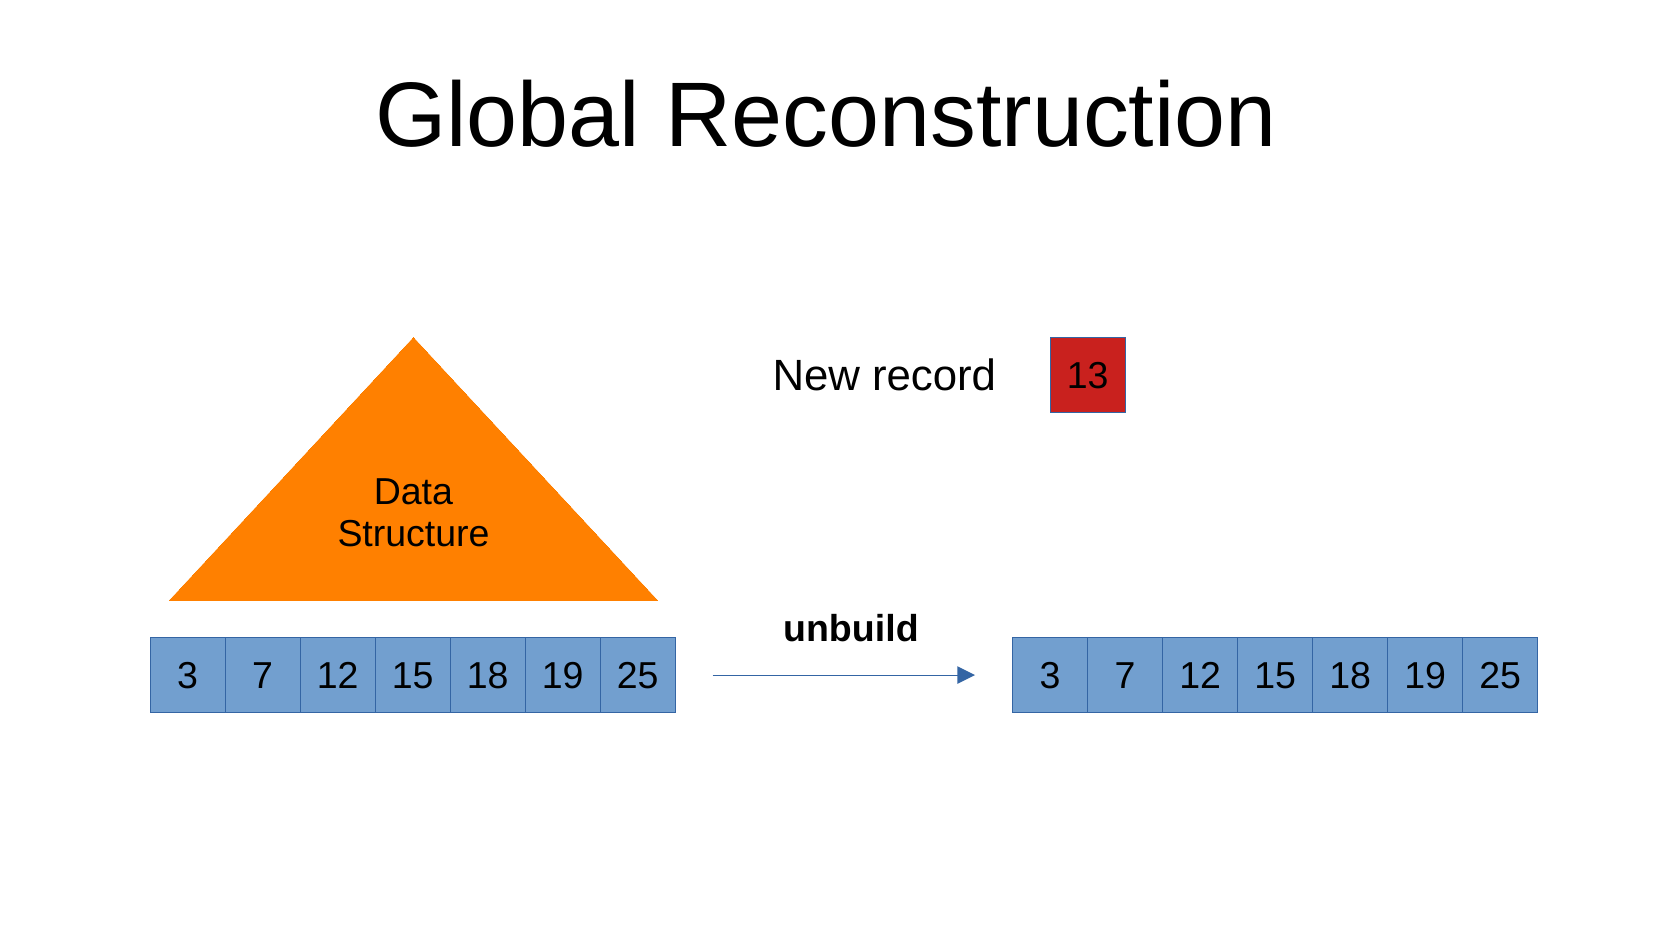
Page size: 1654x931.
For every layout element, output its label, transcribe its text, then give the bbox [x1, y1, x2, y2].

text_box 7 [1087, 637, 1163, 713]
text_box 18 [1313, 637, 1387, 713]
text_box 13 [1050, 337, 1126, 413]
text_box 3 [150, 637, 225, 713]
text_box New record [757, 343, 1012, 407]
text_box 25 [1463, 637, 1538, 713]
text_box unbuild [768, 600, 934, 657]
text_box 12 [301, 637, 375, 713]
text_box 12 [1163, 637, 1237, 713]
text_box 18 [451, 637, 525, 713]
text_box 15 [375, 637, 451, 713]
text_box 25 [601, 637, 676, 713]
text_box Data Structure [169, 337, 658, 601]
title Global Reconstruction [82, 37, 1571, 193]
text_box 15 [1237, 637, 1313, 713]
text_box 3 [1012, 637, 1087, 713]
text_box 19 [525, 637, 601, 713]
text_box 7 [225, 637, 301, 713]
text_box 19 [1387, 637, 1463, 713]
